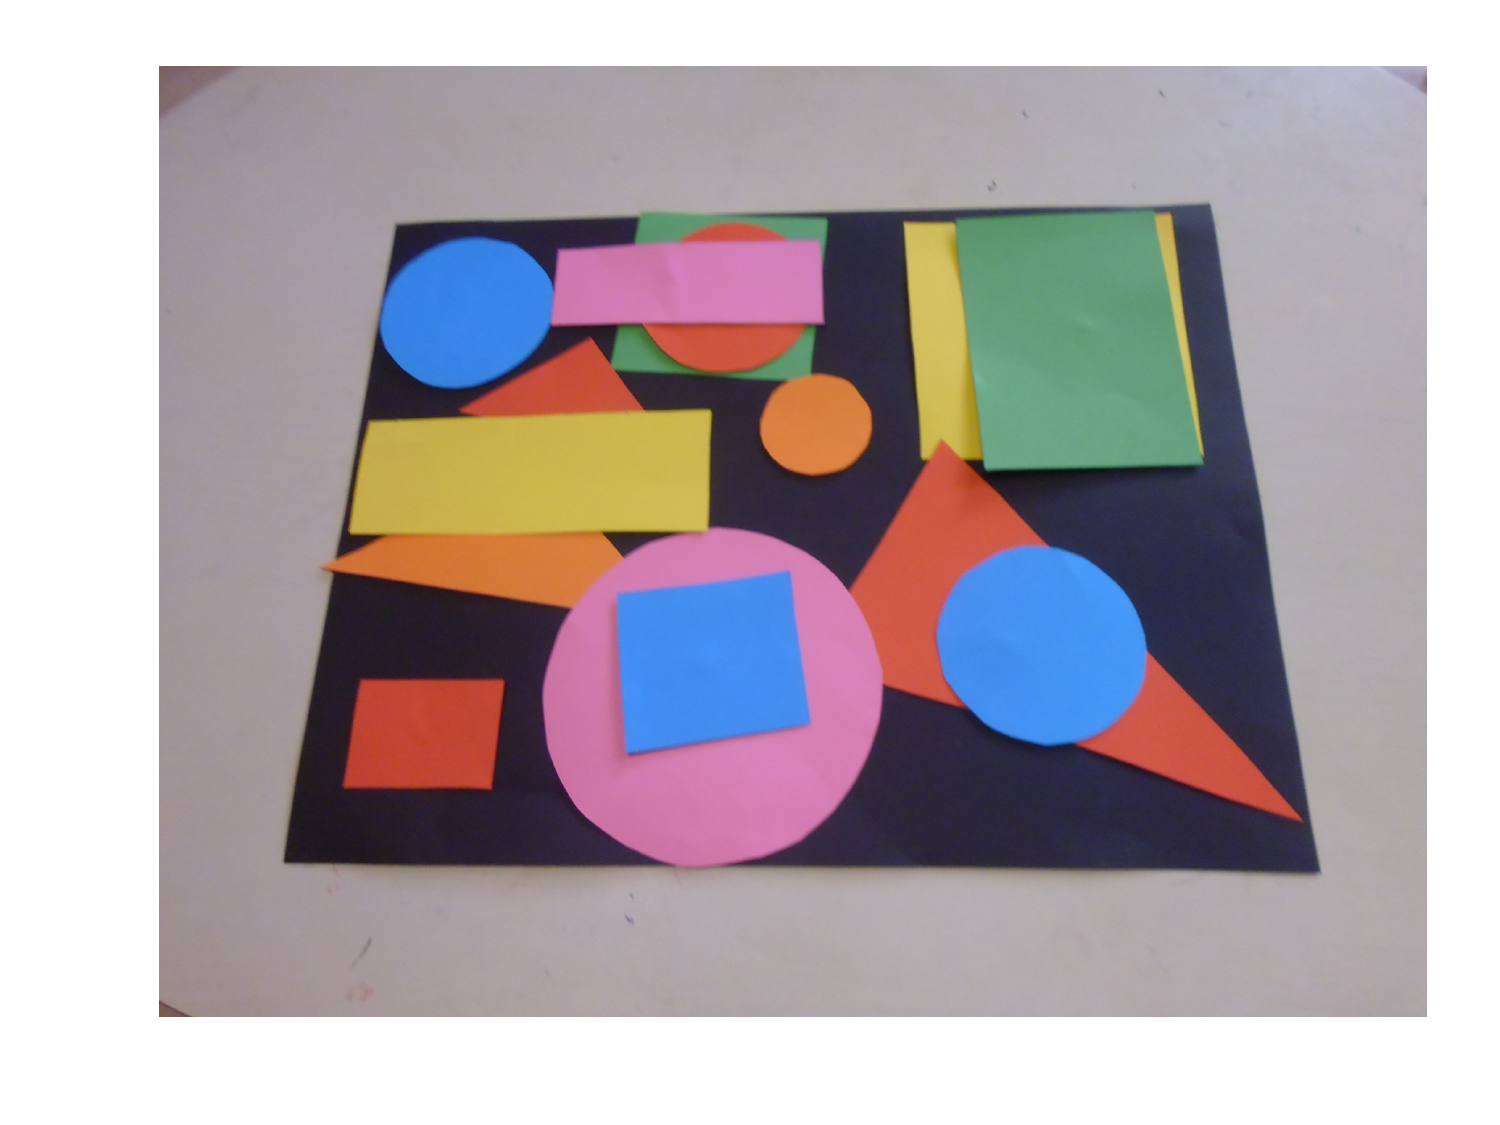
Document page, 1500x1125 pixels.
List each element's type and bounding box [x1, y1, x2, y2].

picture [159, 66, 1427, 1017]
